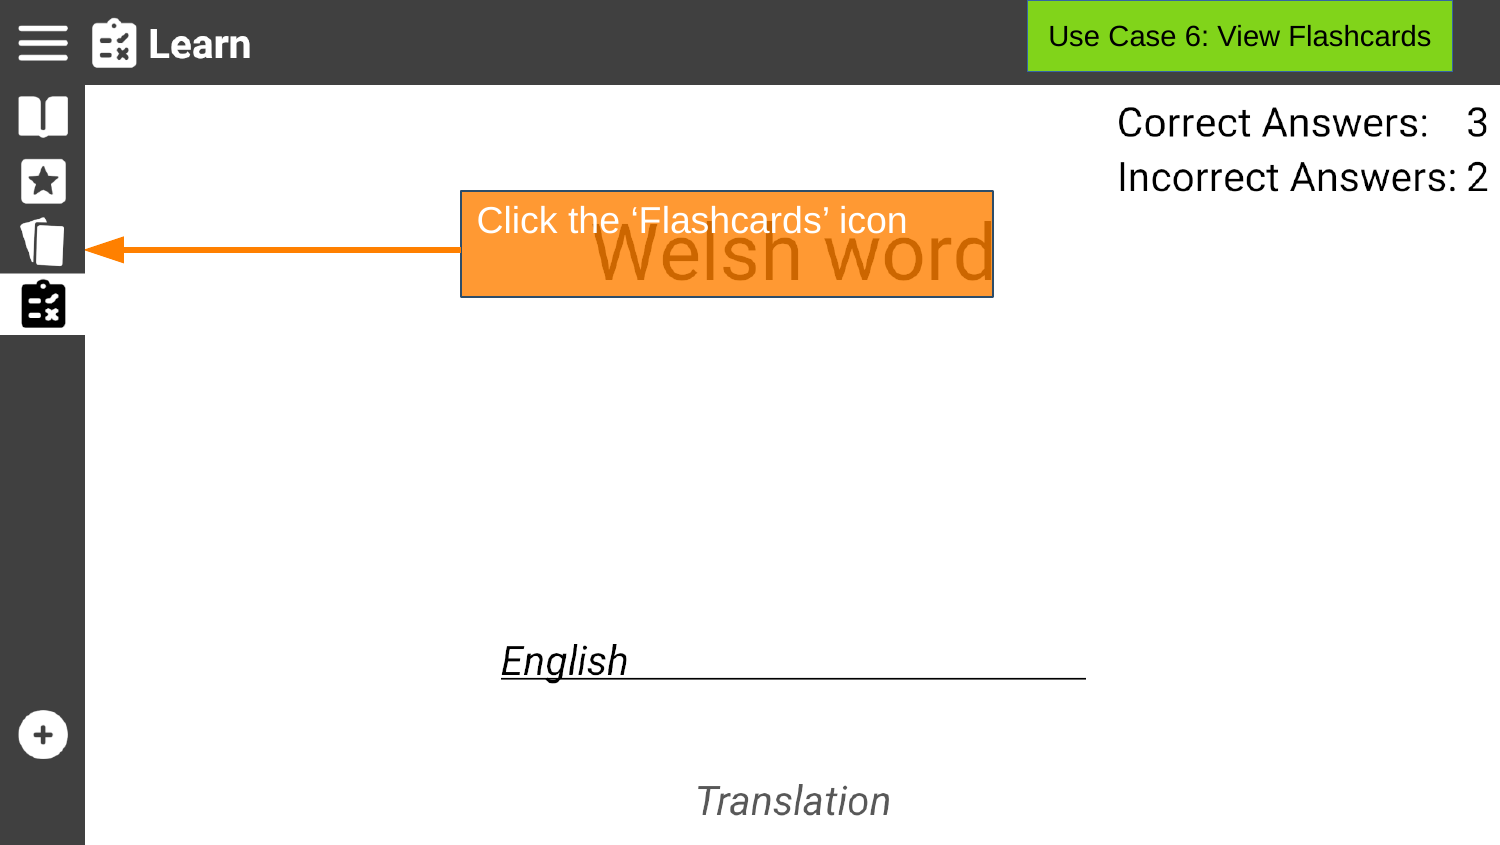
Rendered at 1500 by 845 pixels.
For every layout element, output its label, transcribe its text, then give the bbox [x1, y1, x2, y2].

text_box Click the ‘Flashcards’ icon [460, 190, 993, 298]
picture [0, 0, 1500, 845]
text_box Use Case 6: View Flashcards [1027, 0, 1453, 72]
